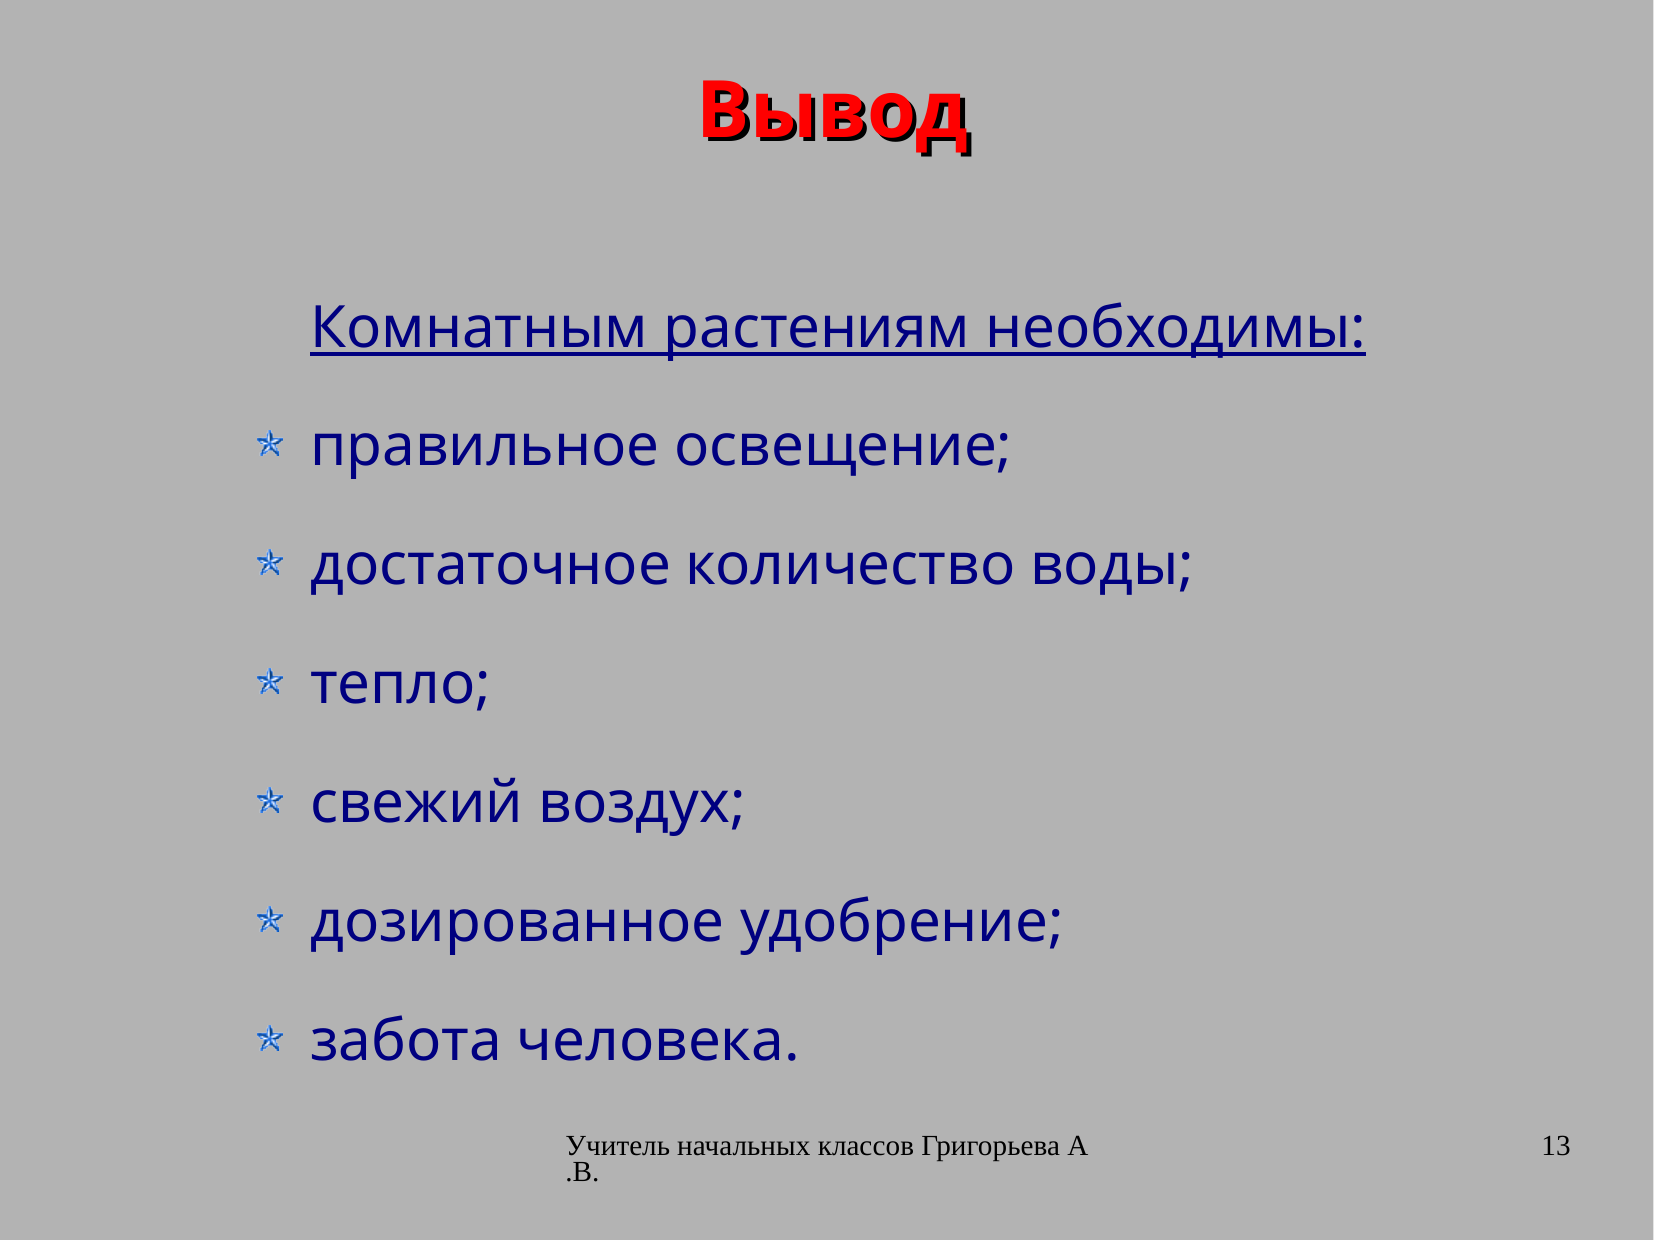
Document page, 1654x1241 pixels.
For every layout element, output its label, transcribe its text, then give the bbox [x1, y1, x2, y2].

title Вывод [88, 59, 1577, 155]
list Комнатным растениям необходимы: правильное освещение; достаточное количество воды; тепло; свежий воздух; дозированное удобрение; забота человека. [162, 245, 1464, 1072]
